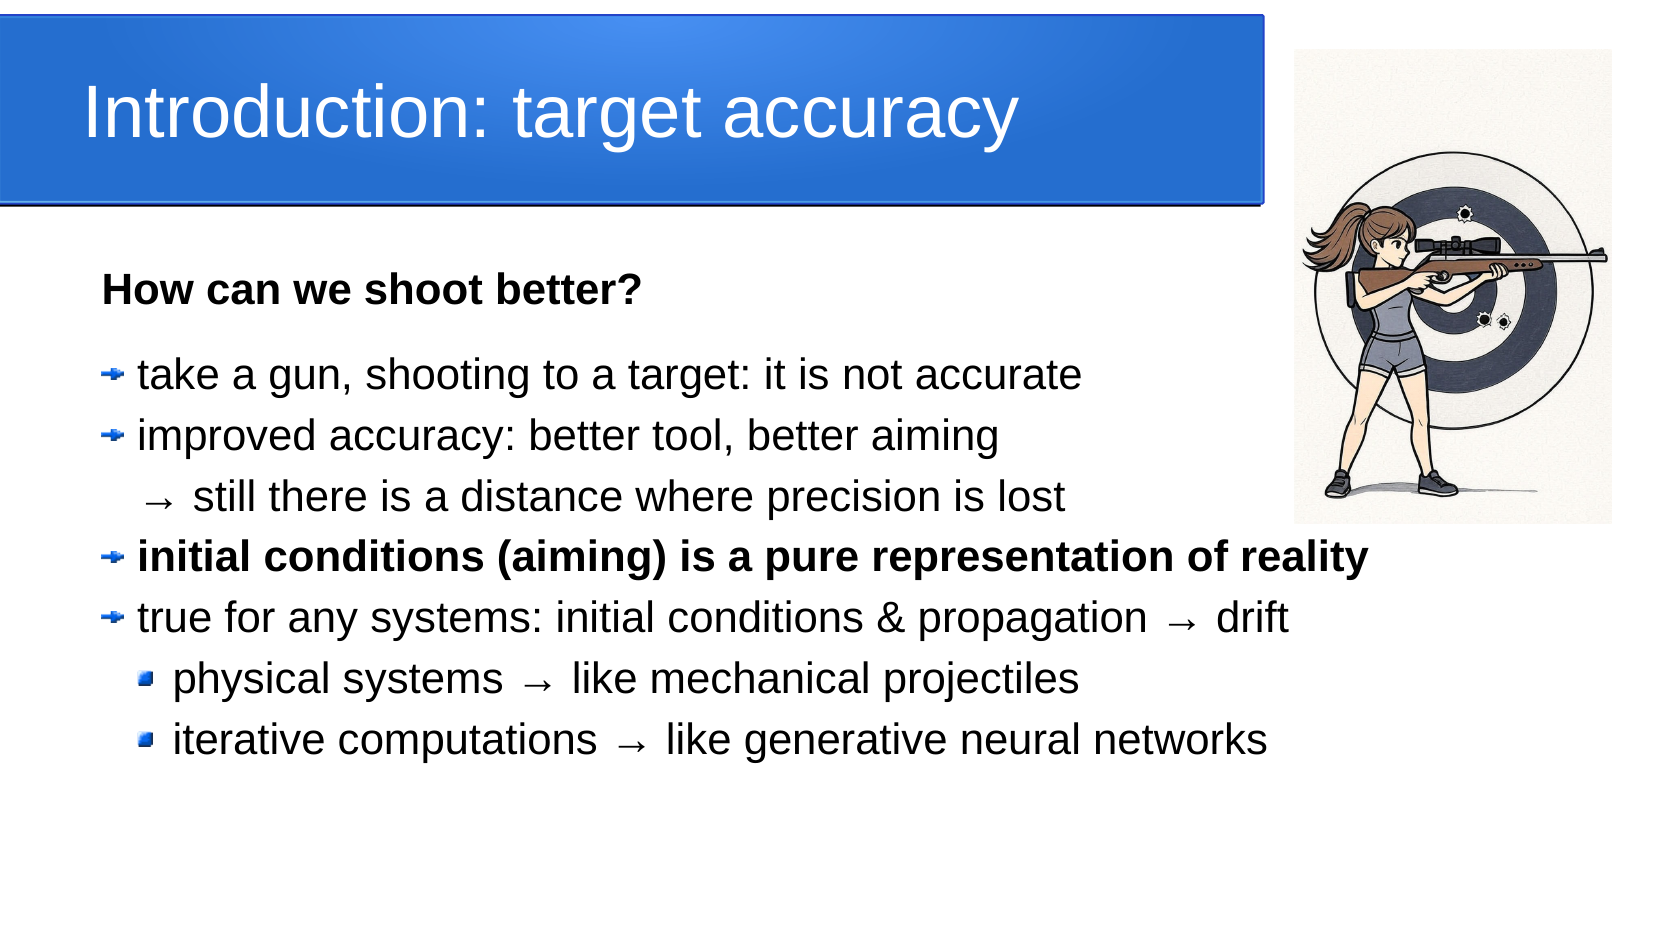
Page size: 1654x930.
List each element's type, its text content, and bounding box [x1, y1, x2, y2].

text_box How can we shoot better? take a gun, shooting to a target: it is not accurate improved accuracy: better tool, better aiming → still there is a distance where precision is lost initial conditions (aiming) is a pure representation of reality true for any systems: initial conditions & propagation → drift physical systems → like mechanical projectiles iterative computations → like generative neural networks [86, 257, 1553, 893]
picture [1294, 49, 1612, 524]
title Introduction: target accuracy [82, 35, 1234, 189]
